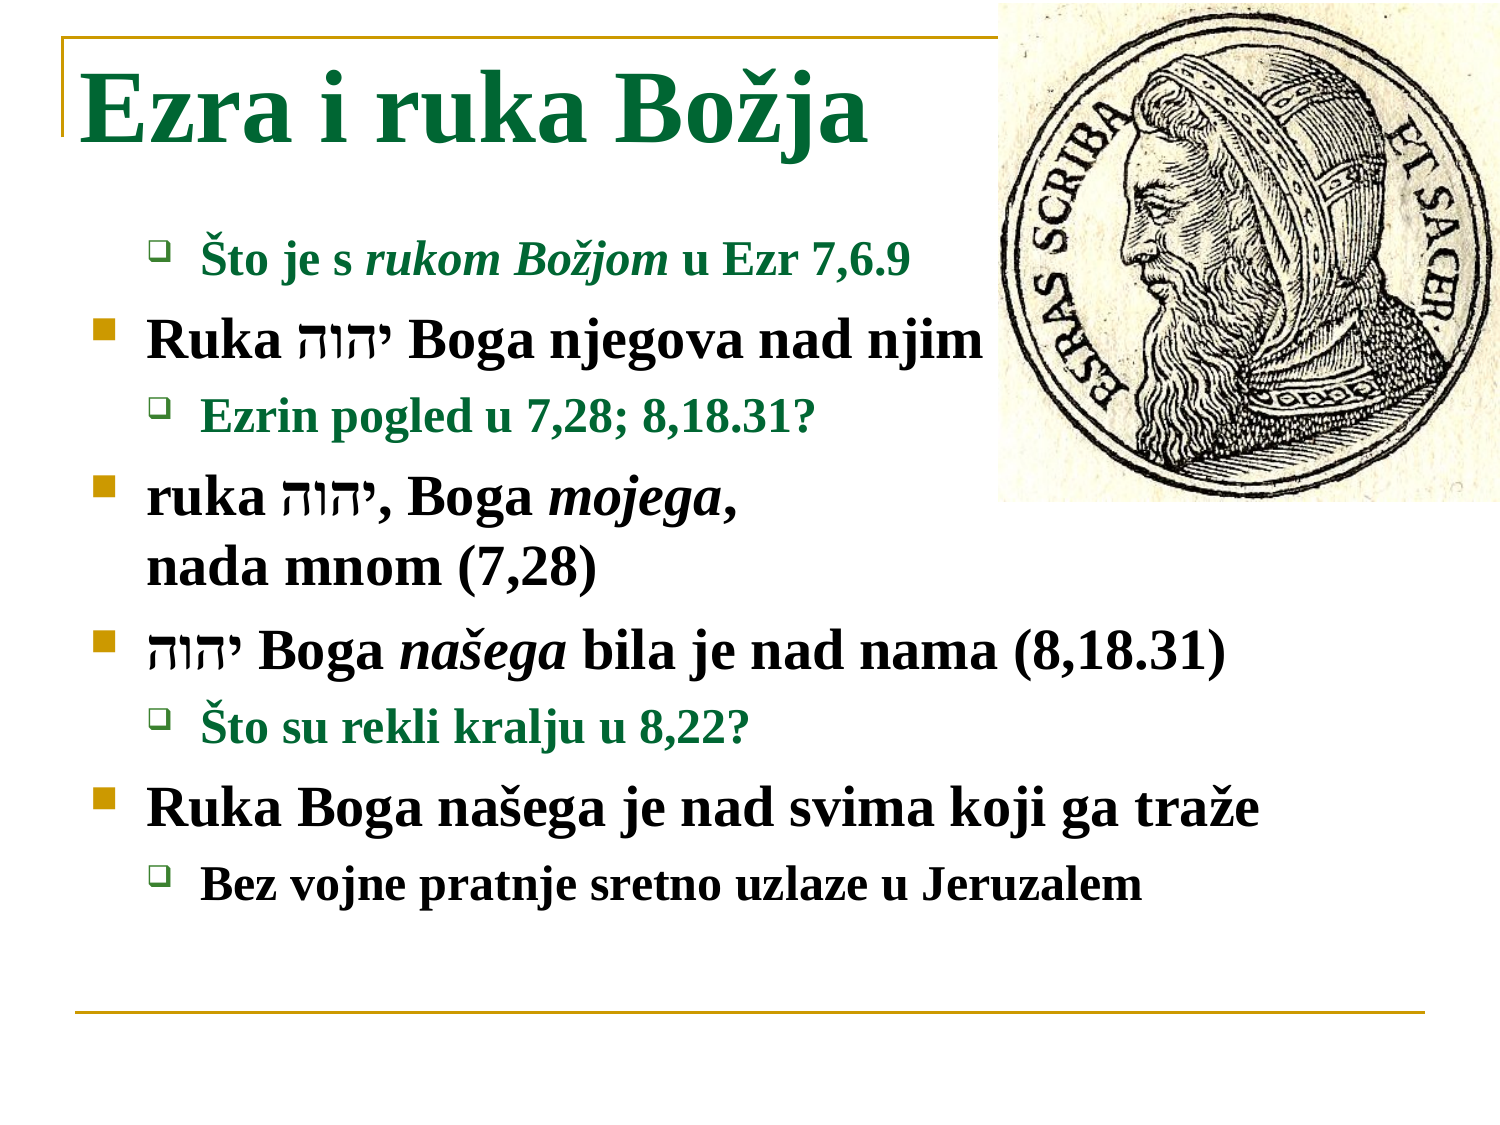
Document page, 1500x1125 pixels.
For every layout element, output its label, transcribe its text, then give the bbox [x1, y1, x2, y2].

list Što je s rukom Božjom u Ezr 7,6.9 Ruka יהוה Boga njegova nad njim Ezrin pogled u 7,28; 8,18.31? ruka יהוה, Boga mojega, nada mnom (7,28) יהוה Boga našega bila je nad nama (8,18.31) Što su rekli kralju u 8,22? Ruka Boga našega je nad svima koji ga traže Bez vojne pratnje sretno uzlaze u Jeruzalem [75, 217, 1426, 1012]
title Ezra i ruka Božja [64, 31, 998, 218]
picture [998, 3, 1500, 502]
